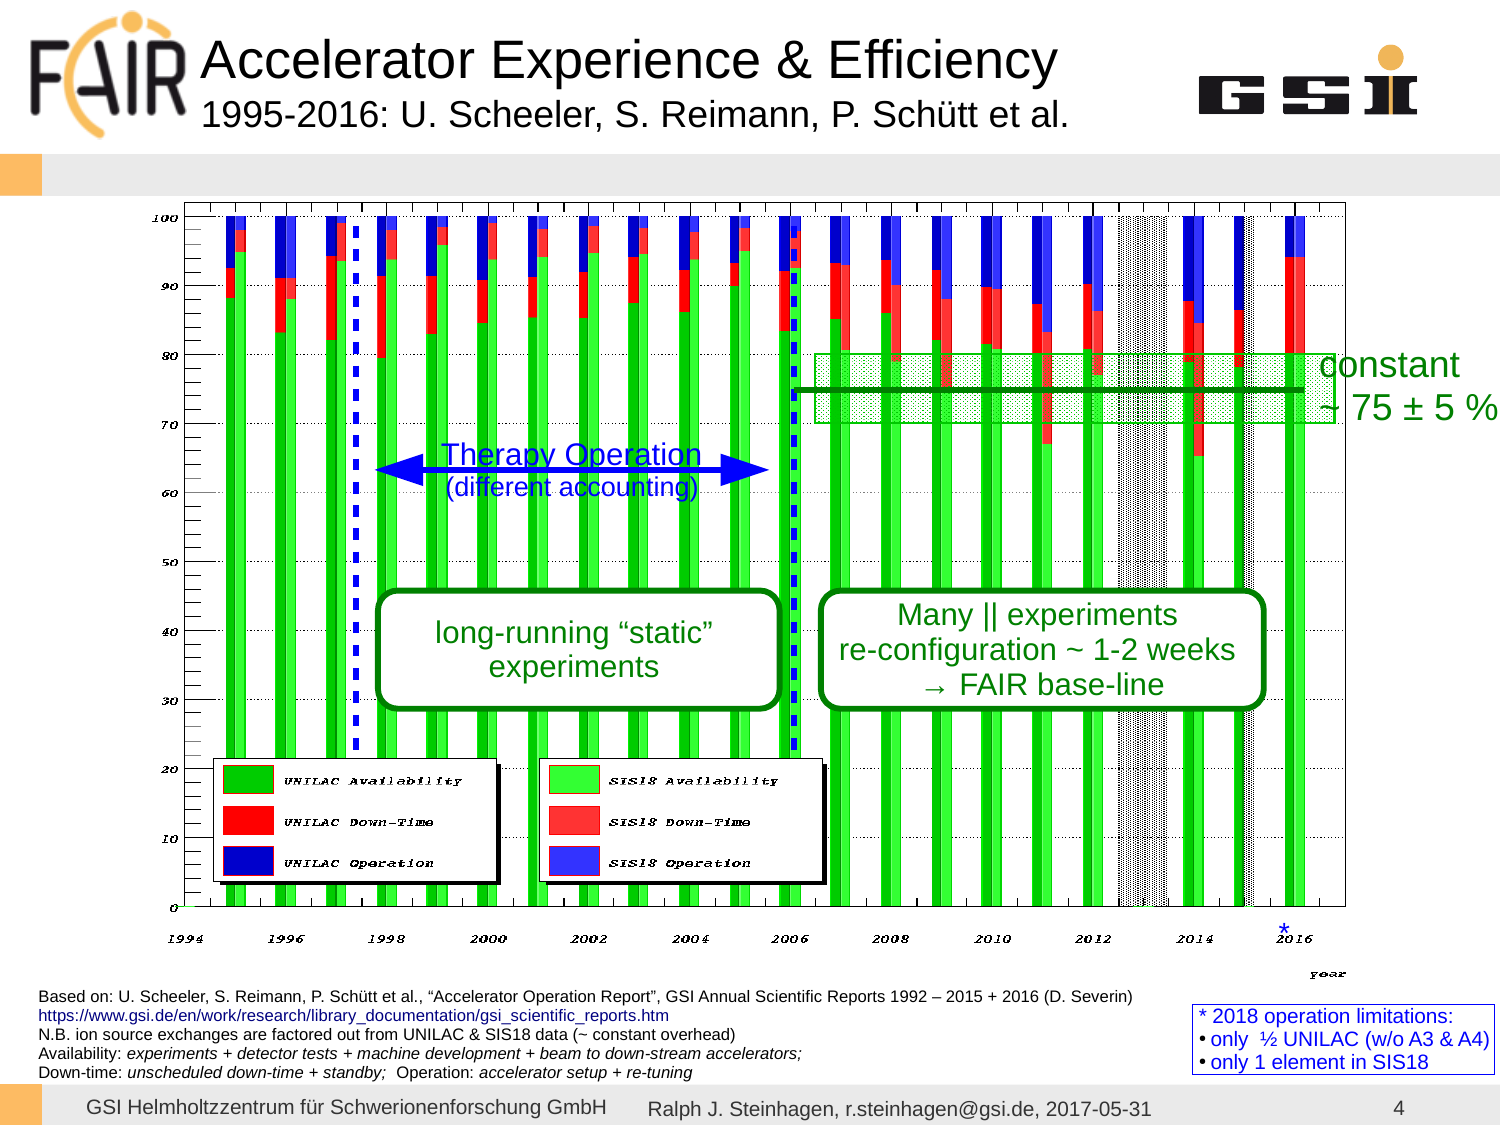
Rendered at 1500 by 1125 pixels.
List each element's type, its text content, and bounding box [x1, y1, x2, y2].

text_box long-running “static” experiments [377, 590, 780, 709]
title Accelerator Experience & Efficiency 1995-2016: U. Scheeler, S. Reimann, P. Schütt et al. [200, 23, 1180, 136]
picture [30, 9, 187, 141]
picture [115, 200, 1352, 1004]
text_box * [1263, 909, 1305, 958]
text_box Many || experiments re-configuration ~ 1-2 weeks → FAIR base-line [820, 590, 1264, 709]
text_box * 2018 operation limitations: only ½ UNILAC (w/o A3 & A4) only 1 element in SIS18 [1192, 1004, 1495, 1075]
text_box Based on: U. Scheeler, S. Reimann, P. Schütt et al., “Accelerator Operation Report”, GSI Annual Scientific Reports 1992 – 2015 + 2016 (D. Severin) https://www.gsi.de/en/work/research/library_documentation/gsi_scientific_reports.htm N.B. ion source exchanges are factored out from UNILAC & SIS18 data (~ constant overhead) Availability: experiments + detector tests + machine development + beam to down-stream accelerators; Down-time: unscheduled down-time + standby; Operation: accelerator setup + re-tuning [23, 980, 1241, 1090]
text_box constant ~ 75 ± 5 % [1303, 336, 1500, 436]
picture [1197, 42, 1419, 117]
